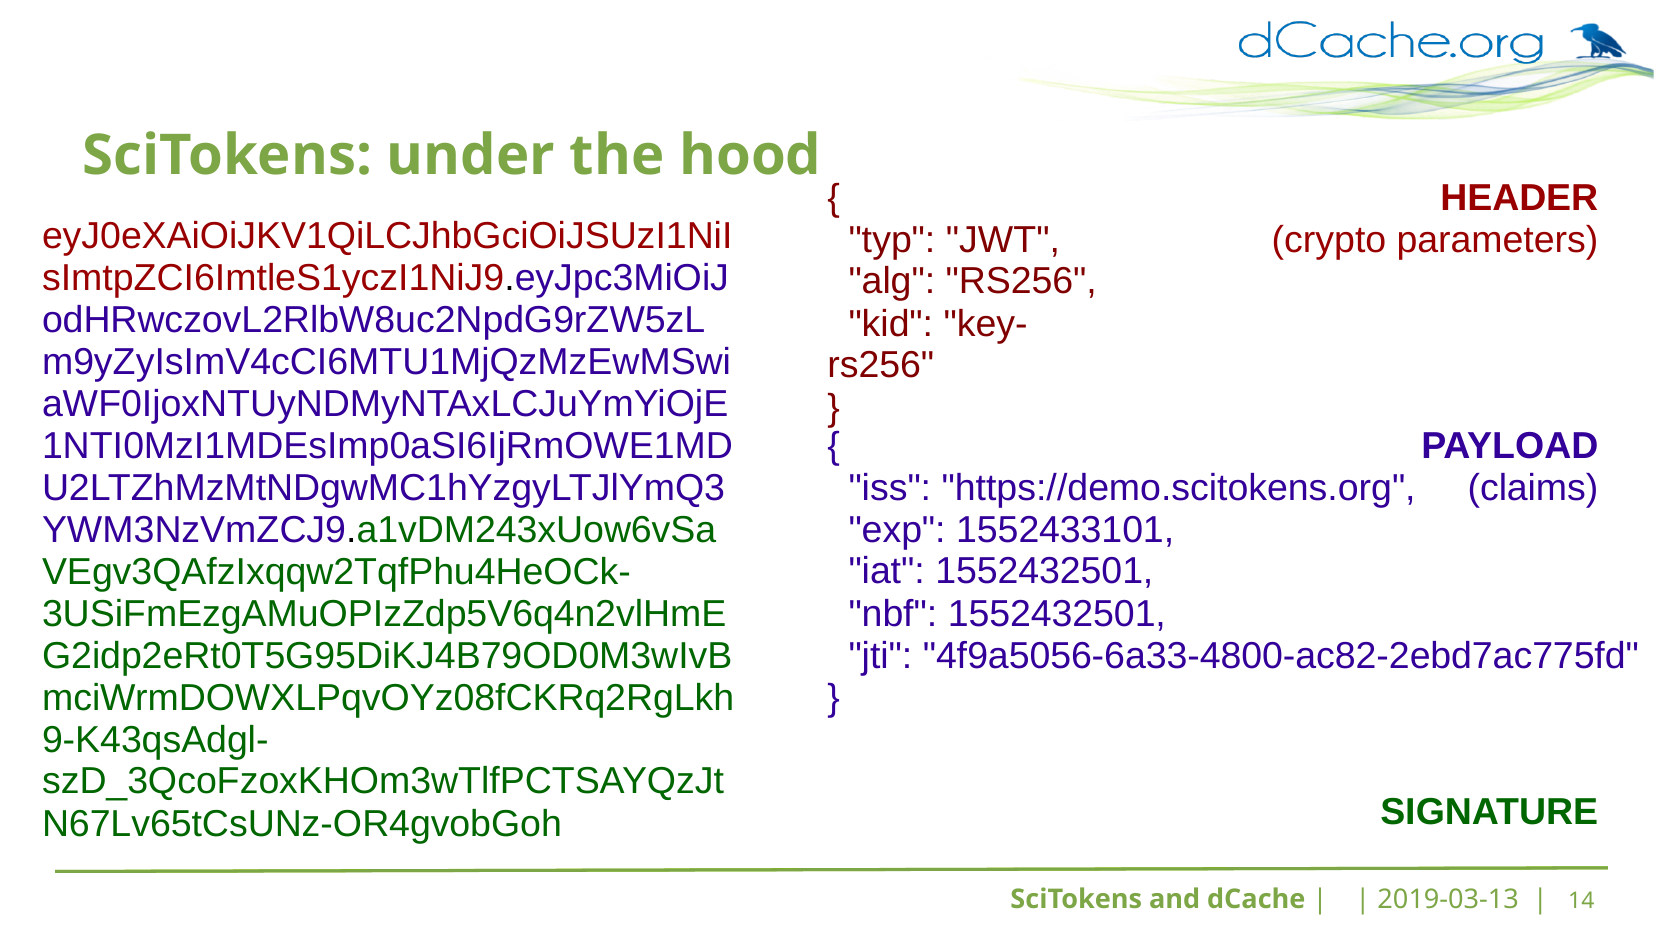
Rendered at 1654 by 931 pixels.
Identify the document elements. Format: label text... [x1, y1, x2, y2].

text_box PAYLOAD (claims) [1223, 416, 1614, 558]
text_box SIGNATURE [1223, 782, 1614, 924]
text_box { "typ": "JWT", "alg": "RS256", "kid": "key-rs256" } [812, 168, 1149, 394]
title SciTokens: under the hood [82, 116, 1605, 189]
text_box HEADER (crypto parameters) [1223, 168, 1614, 310]
picture [956, 12, 1654, 127]
text_box eyJ0eXAiOiJKV1QiLCJhbGciOiJSUzI1NiIsImtpZCI6ImtleS1yczI1NiJ9.eyJpc3MiOiJodHRwczovL2RlbW8uc2NpdG9rZW5zLm9yZyIsImV4cCI6MTU1MjQzMzEwMSwiaWF0IjoxNTUyNDMyNTAxLCJuYmYiOjE1NTI0MzI1MDEsImp0aSI6IjRmOWE1MDU2LTZhMzMtNDgwMC1hYzgyLTJlYmQ3YWM3NzVmZCJ9.a1vDM243xUow6vSaVEgv3QAfzIxqqw2TqfPhu4HeOCk-3USiFmEzgAMuOPIzZdp5V6q4n2vlHmEG2idp2eRt0T5G95DiKJ4B79OD0M3wIvBmciWrmDOWXLPqvOYz08fCKRq2RgLkh9-K43qsAdgl-szD_3QcoFzoxKHOm3wTlfPCTSAYQzJtN67Lv65tCsUNz-OR4gvobGoh [27, 206, 751, 852]
text_box { "iss": "https://demo.scitokens.org", "exp": 1552433101, "iat": 1552432501, "nbf": 1552432501, "jti": "4f9a5056-6a33-4800-ac82-2ebd7ac775fd" } [812, 416, 1654, 726]
